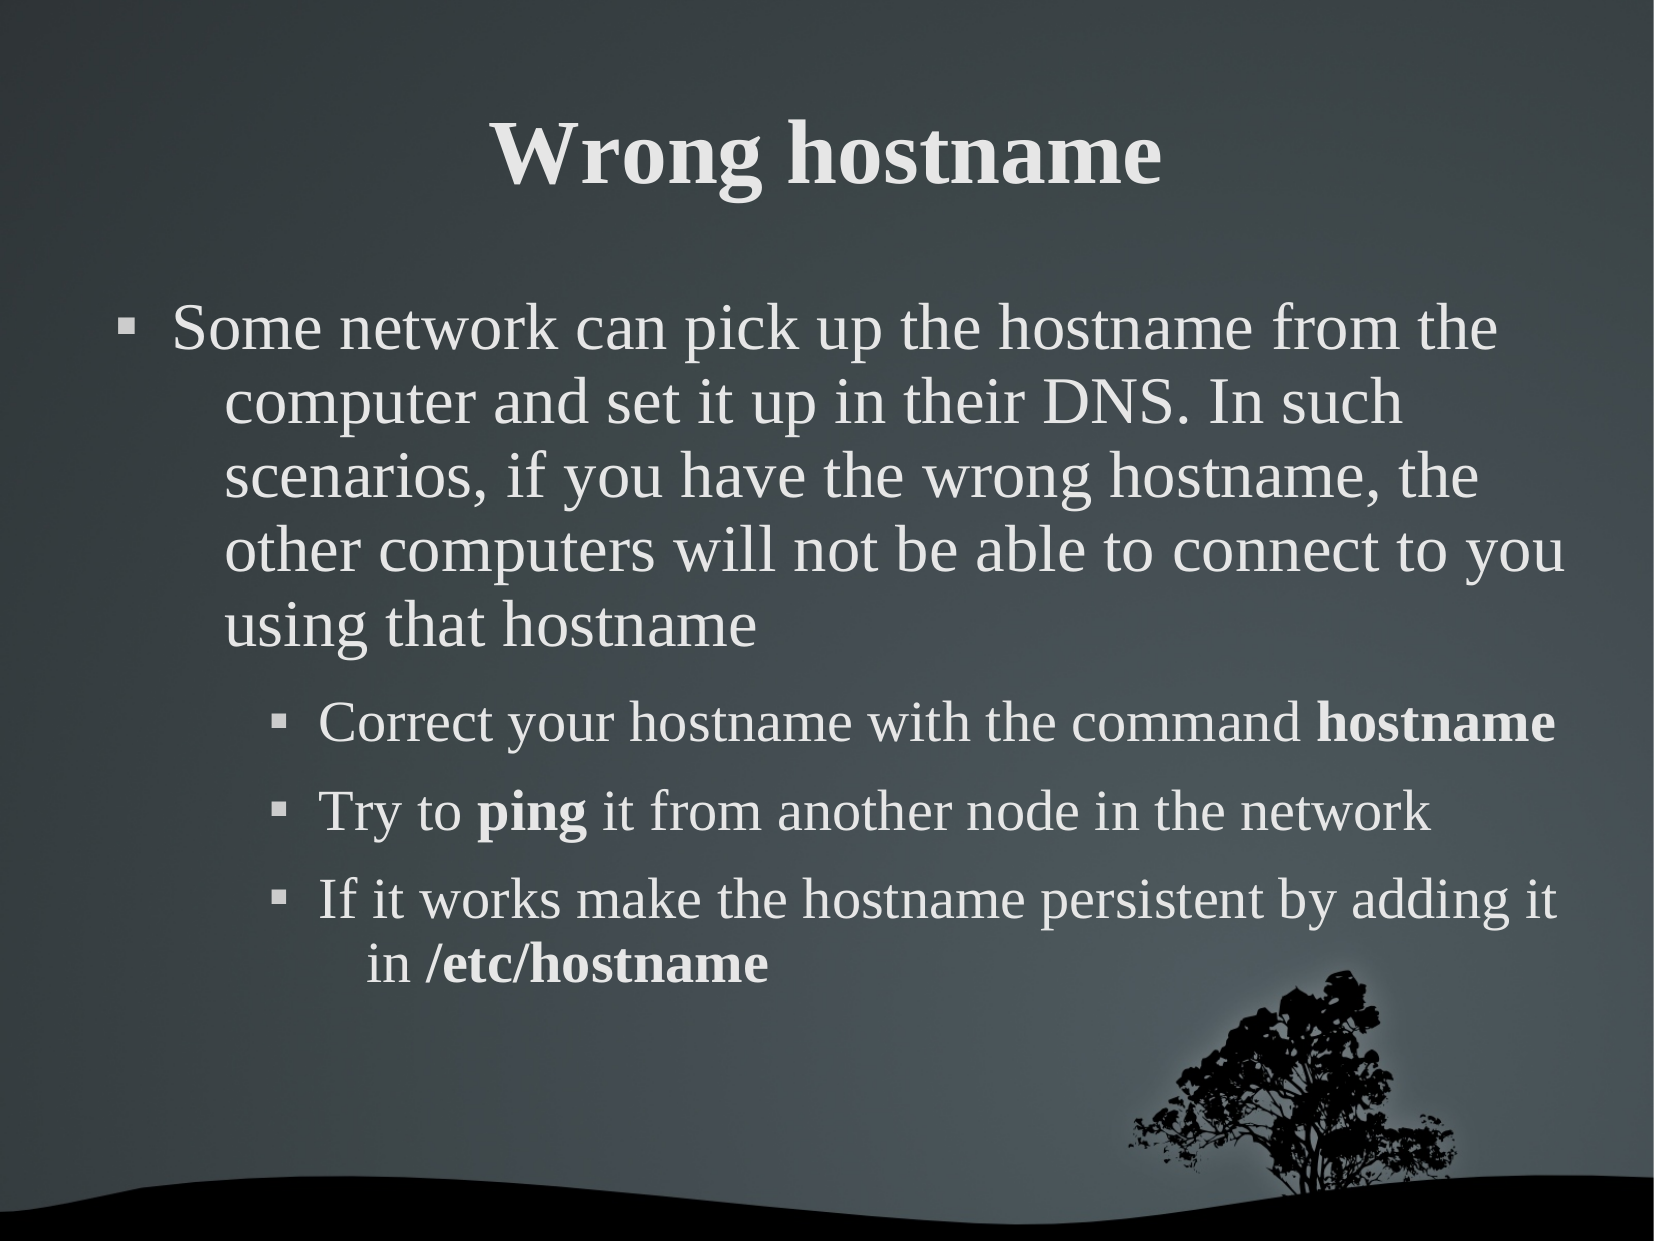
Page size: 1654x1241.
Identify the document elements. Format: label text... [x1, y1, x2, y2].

title Wrong hostname [82, 49, 1571, 257]
picture [0, 0, 1654, 1241]
list Some network can pick up the hostname from the computer and set it up in their DNS. In such scenarios, if you have the wrong hostname, the other computers will not be able to connect to you using that hostname Correct your hostname with the command hostname Try to ping it from another node in the network If it works make the hostname persistent by adding it in /etc/hostname [82, 290, 1571, 1109]
